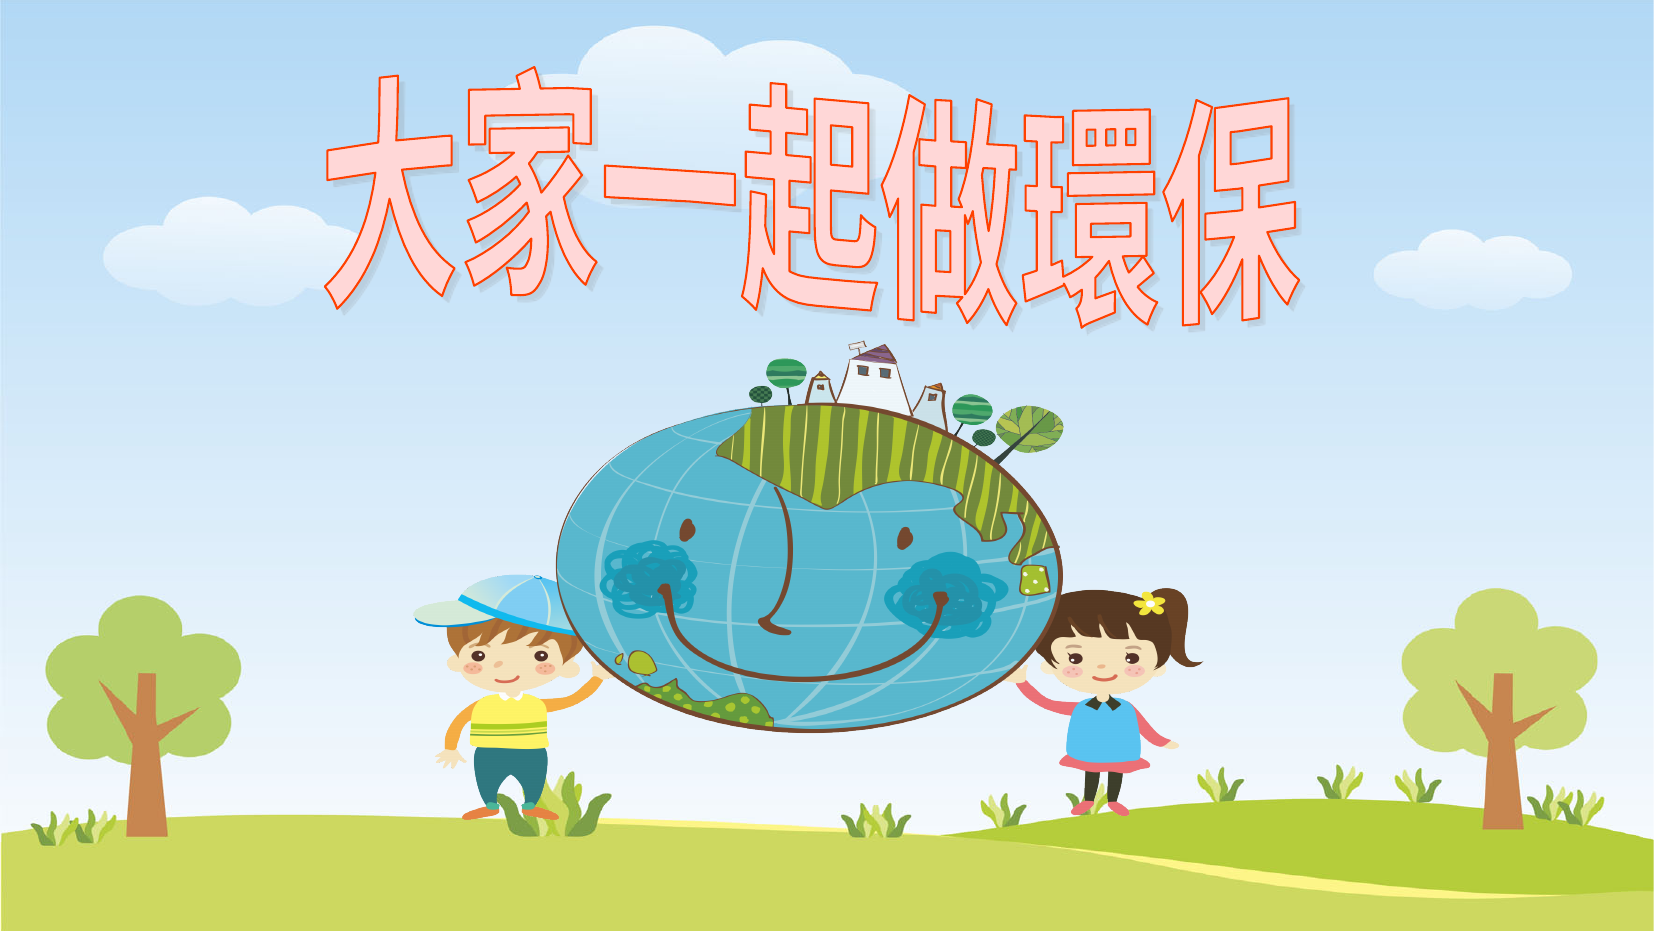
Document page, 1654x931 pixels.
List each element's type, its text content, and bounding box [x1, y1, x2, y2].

text_box 大家一起做環保 [814, 98, 876, 268]
text_box 大家一起做環保 [881, 95, 925, 321]
text_box 大家一起做環保 [1200, 98, 1300, 321]
text_box 大家一起做環保 [468, 67, 591, 145]
text_box 大家一起做環保 [465, 127, 597, 296]
picture [0, 0, 1654, 931]
text_box 大家一起做環保 [605, 165, 735, 206]
text_box 大家一起做環保 [324, 75, 455, 309]
text_box 大家一起做環保 [1073, 109, 1150, 166]
text_box 大家一起做環保 [1022, 115, 1158, 328]
text_box 大家一起做環保 [919, 99, 1017, 326]
text_box 大家一起做環保 [741, 83, 878, 311]
text_box 大家一起做環保 [1067, 171, 1155, 196]
text_box 大家一起做環保 [1163, 99, 1213, 326]
